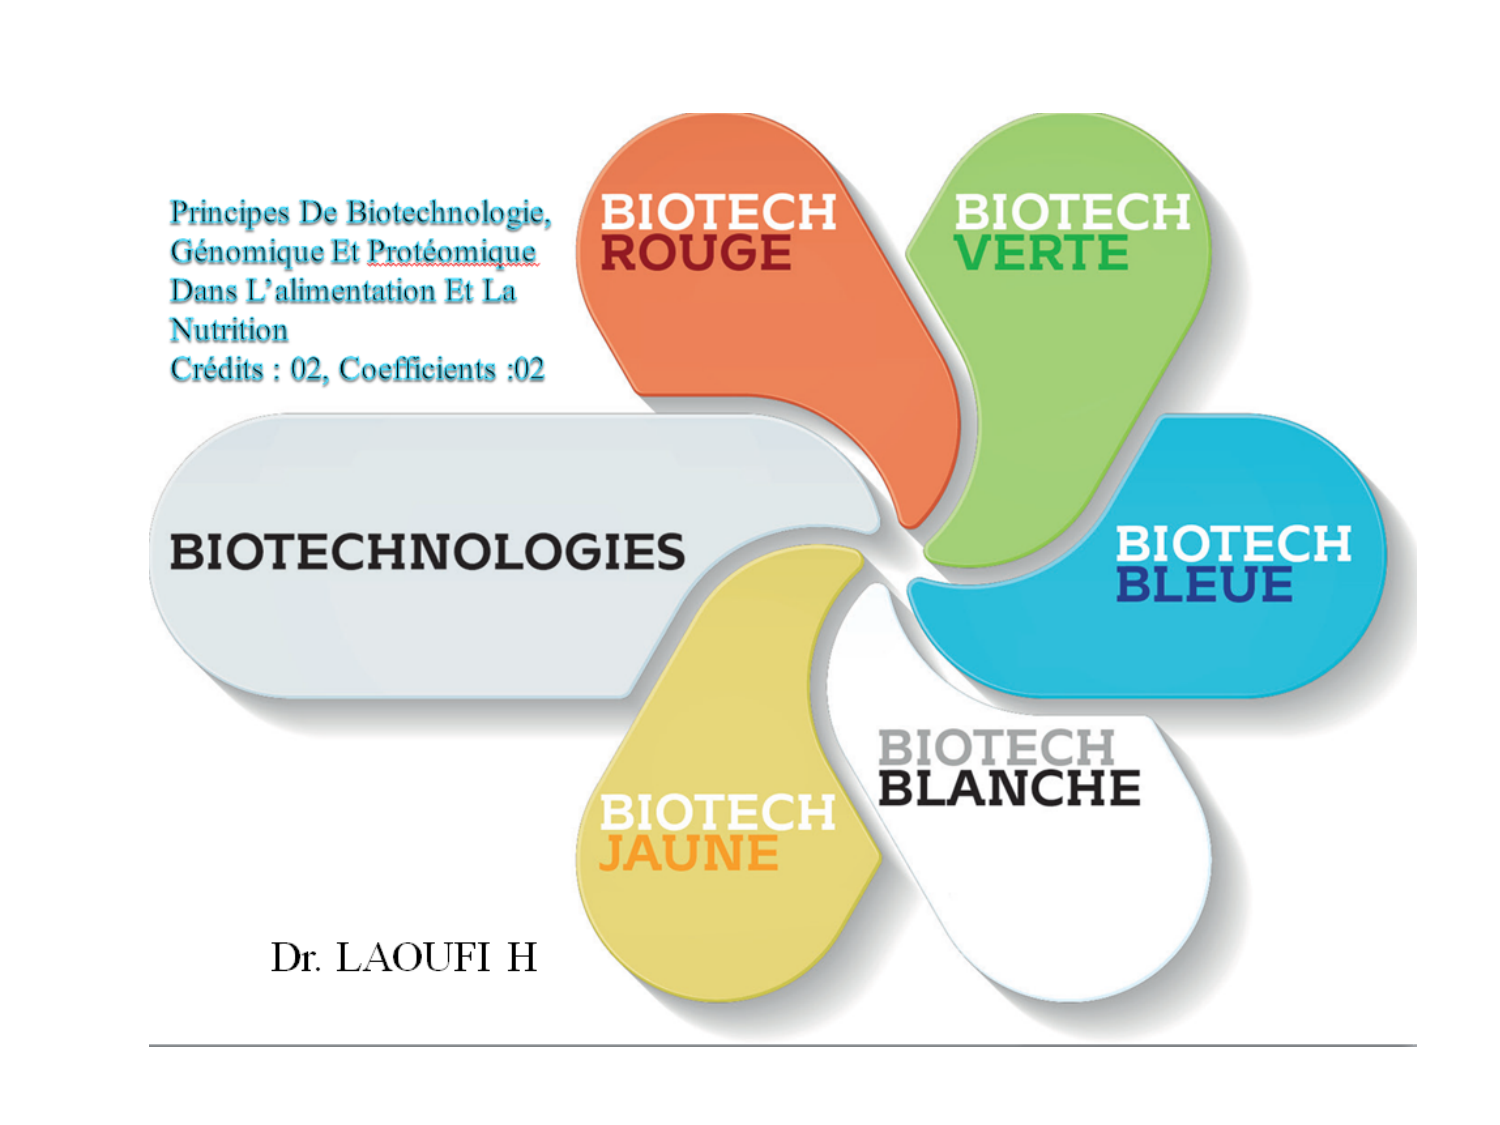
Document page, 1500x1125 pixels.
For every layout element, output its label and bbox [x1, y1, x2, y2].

picture [149, 113, 1417, 1047]
